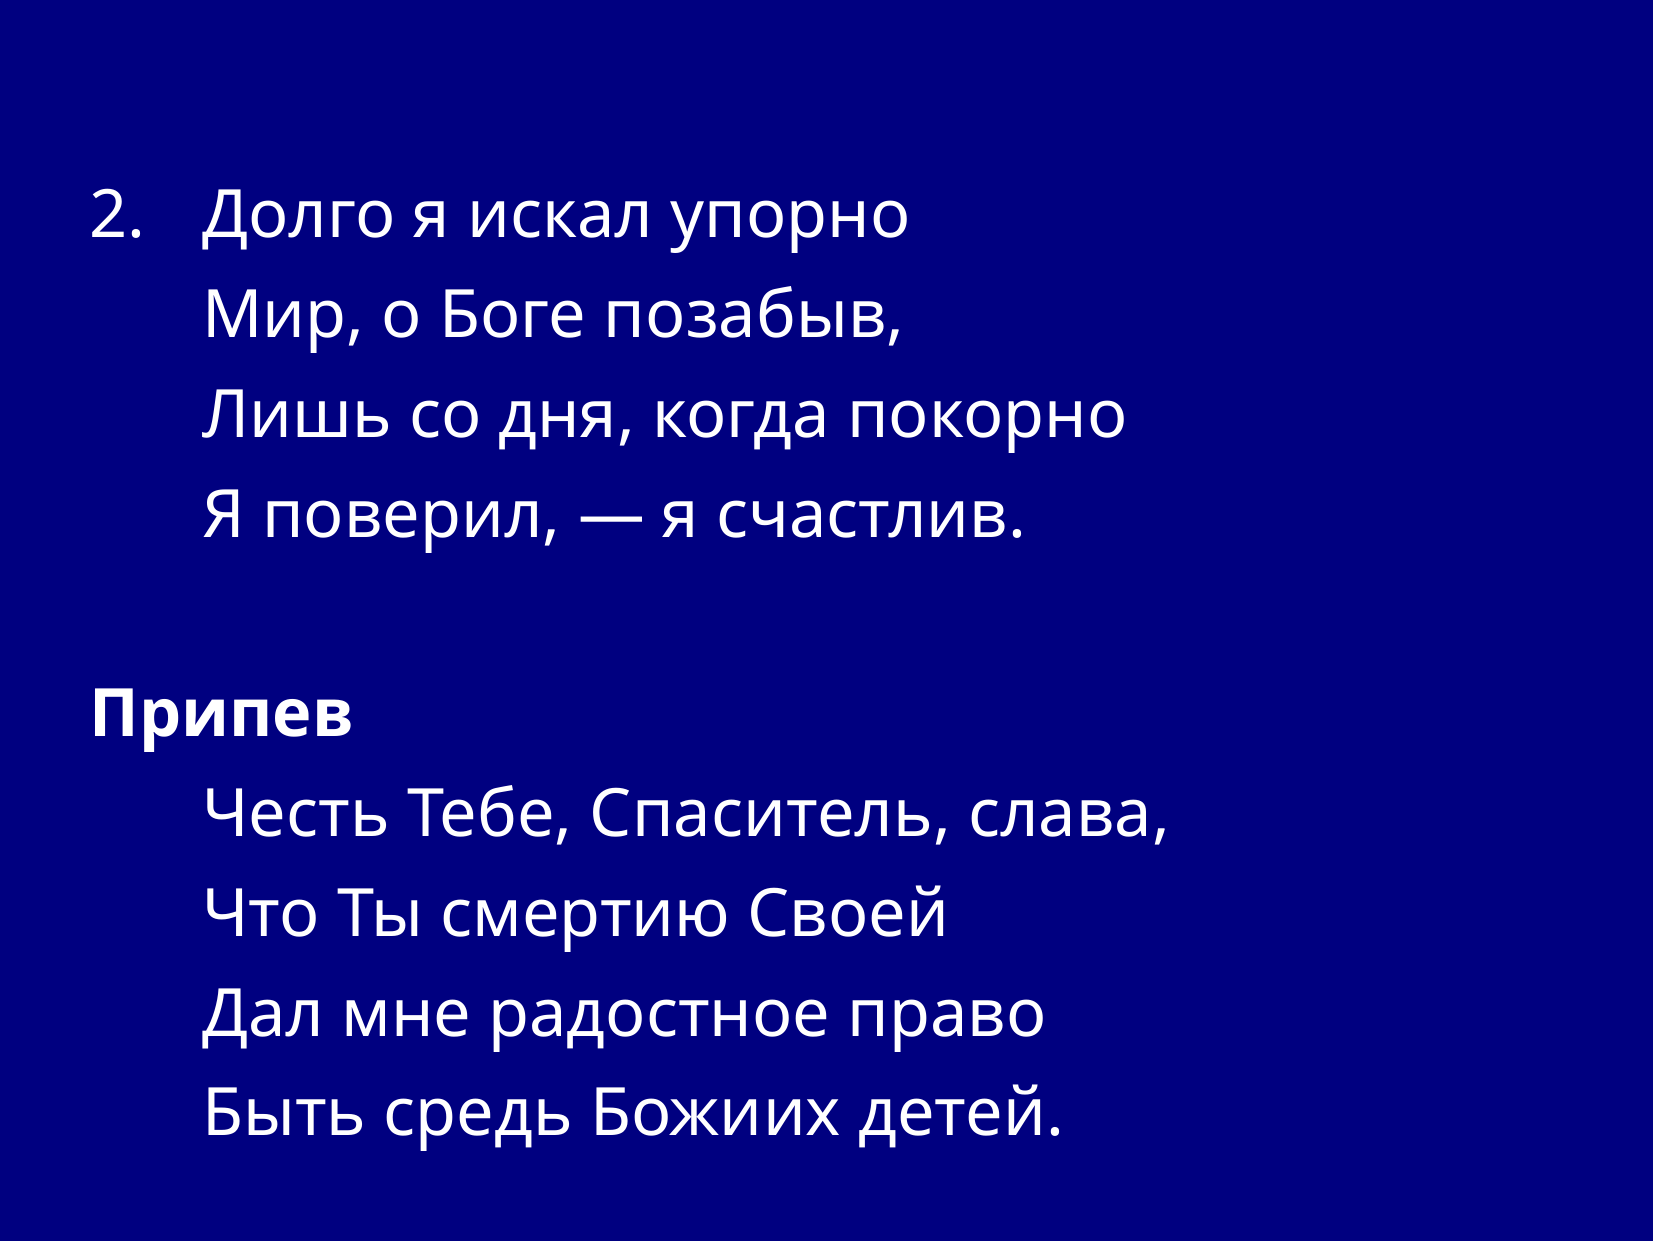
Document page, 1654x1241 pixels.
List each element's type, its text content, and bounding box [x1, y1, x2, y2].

text_box 2. Долго я искал упорно Мир, о Боге позабыв, Лишь со дня, когда покорно Я поверил, — я счастлив. Припев Честь Тебе, Спаситель, слава, Что Ты смертию Своей Дал мне радостное право Быть средь Божиих детей. [75, 150, 1576, 1163]
